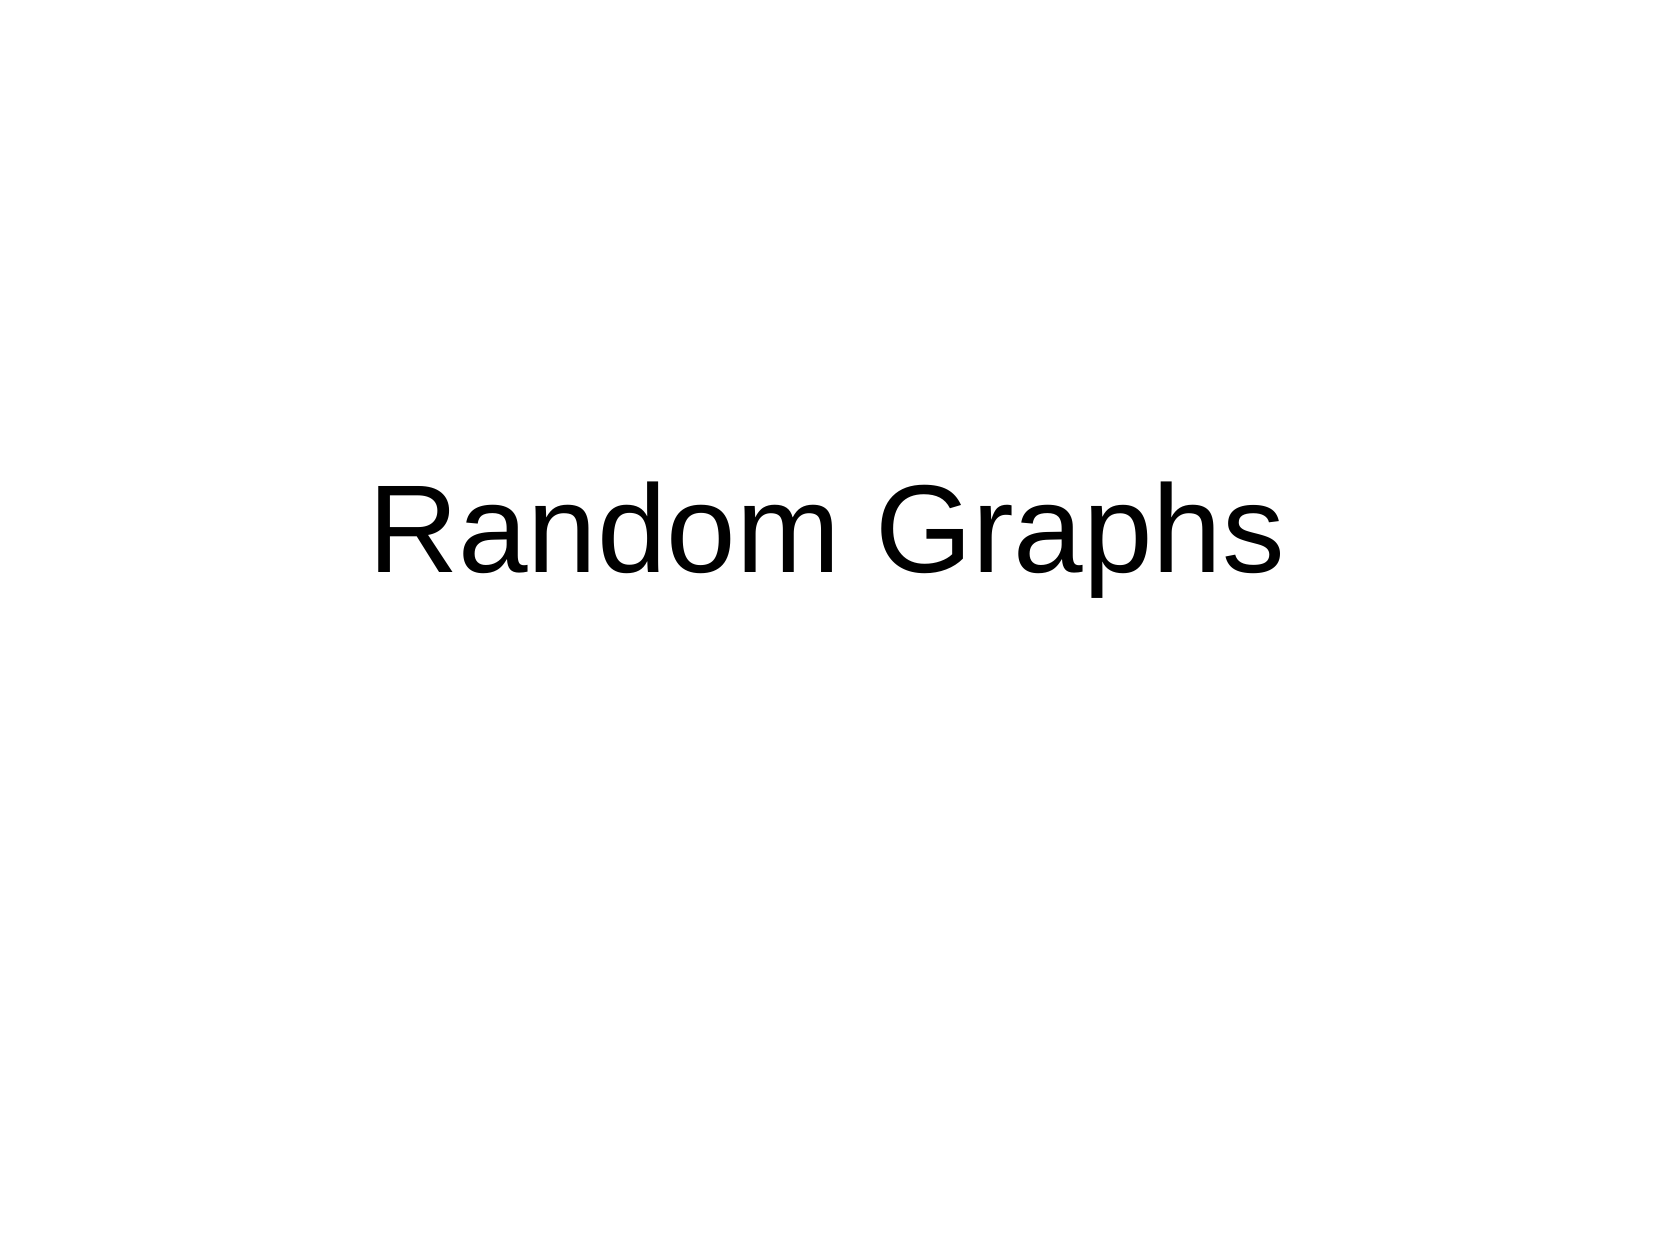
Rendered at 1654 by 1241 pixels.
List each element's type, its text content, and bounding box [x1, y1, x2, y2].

subtitle Random Graphs [82, 49, 1571, 1010]
